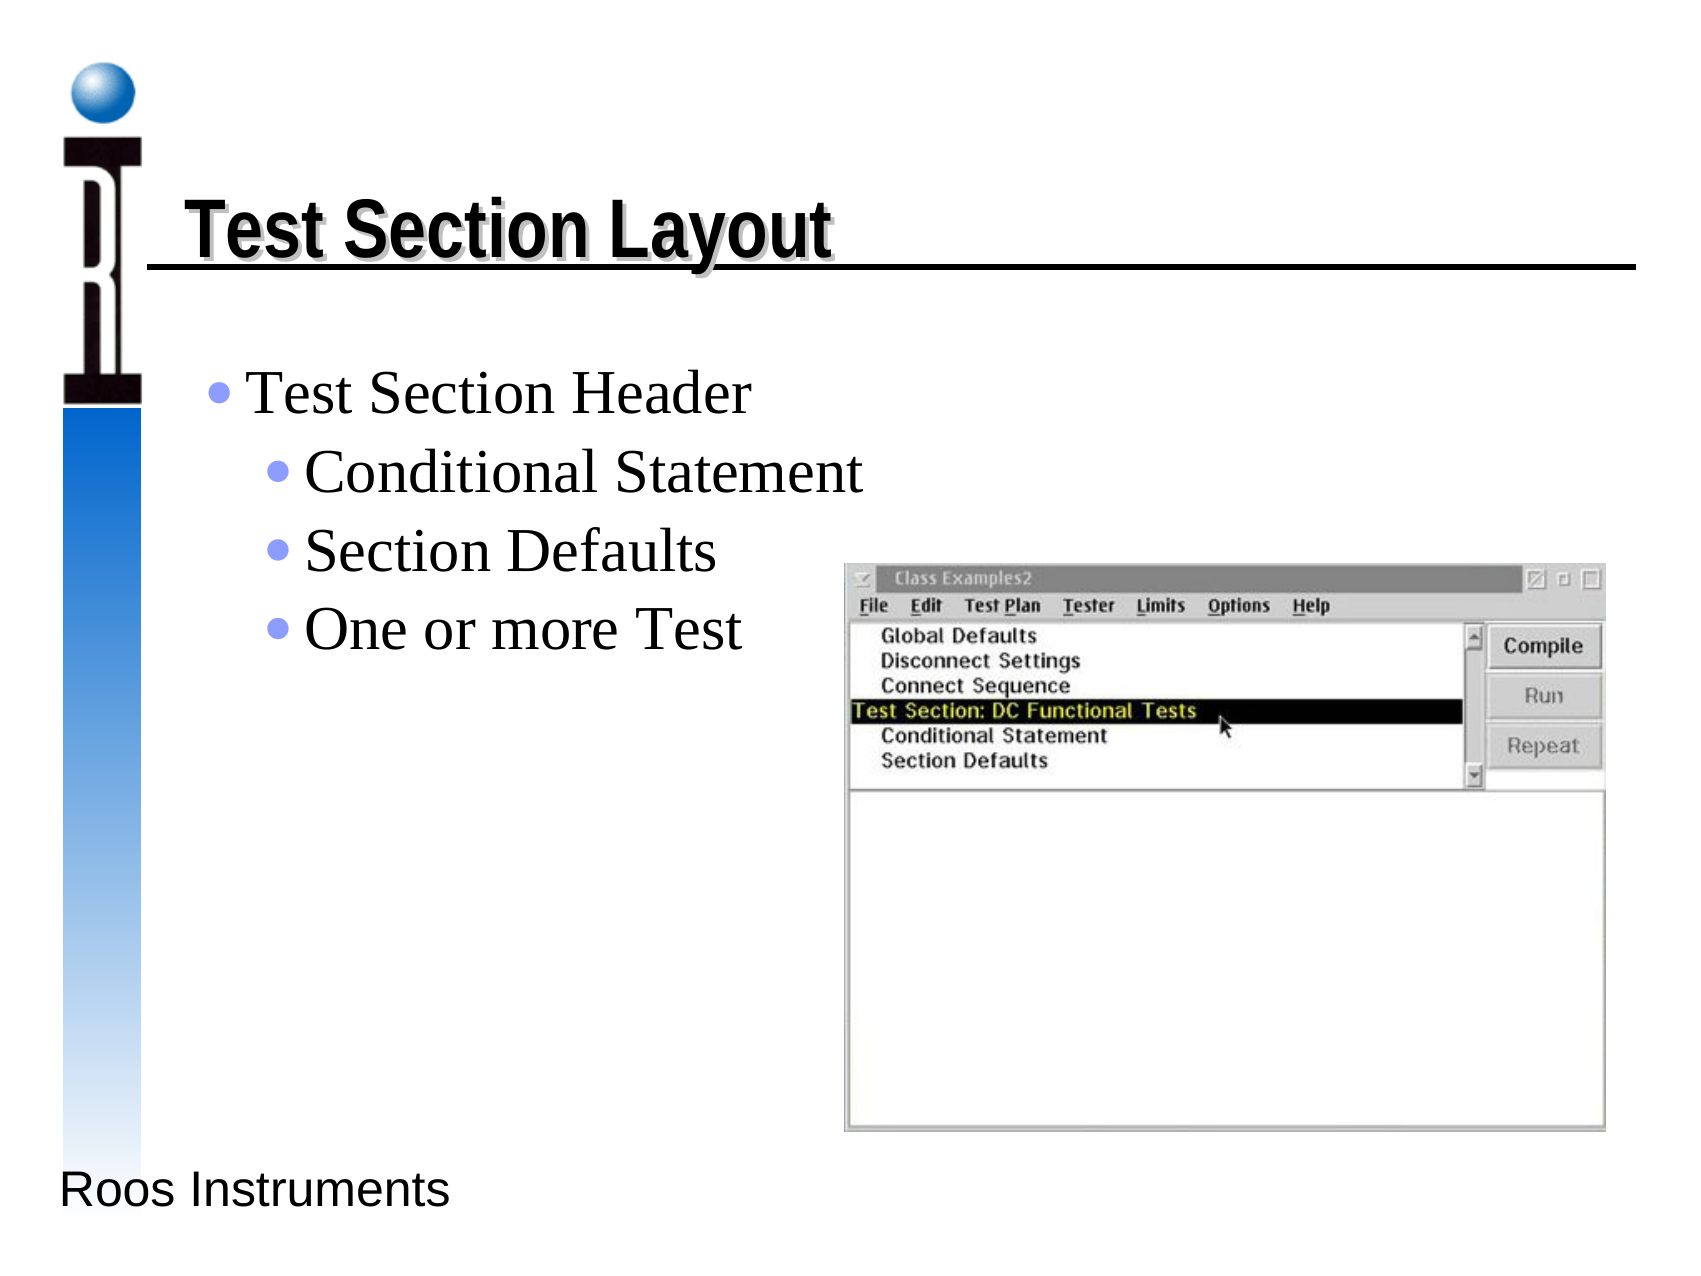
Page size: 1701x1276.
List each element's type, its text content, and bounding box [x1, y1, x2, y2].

picture [844, 563, 1606, 1132]
picture [59, 58, 147, 411]
text_box Test Section Layout [184, 92, 1539, 274]
text_box Test Section Header Conditional Statement Section Defaults One or more Test [192, 358, 1550, 669]
